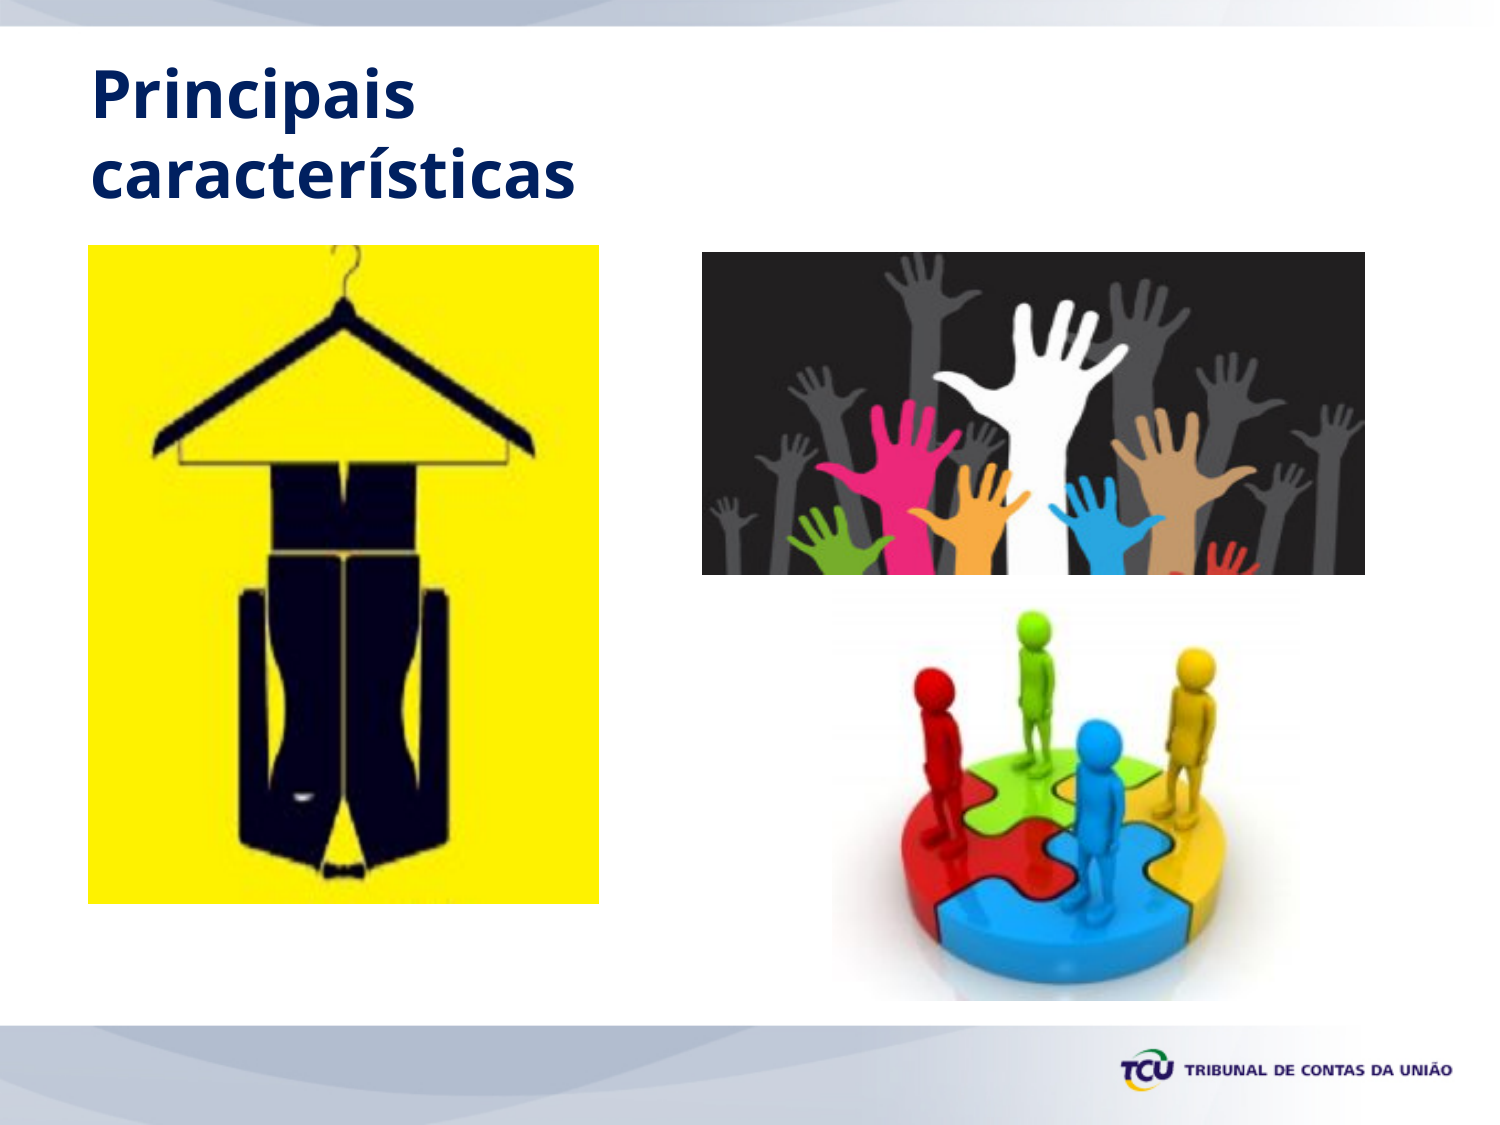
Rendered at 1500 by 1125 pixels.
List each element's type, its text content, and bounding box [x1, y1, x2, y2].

title Principais características [75, 66, 833, 198]
picture [0, 0, 1500, 1125]
